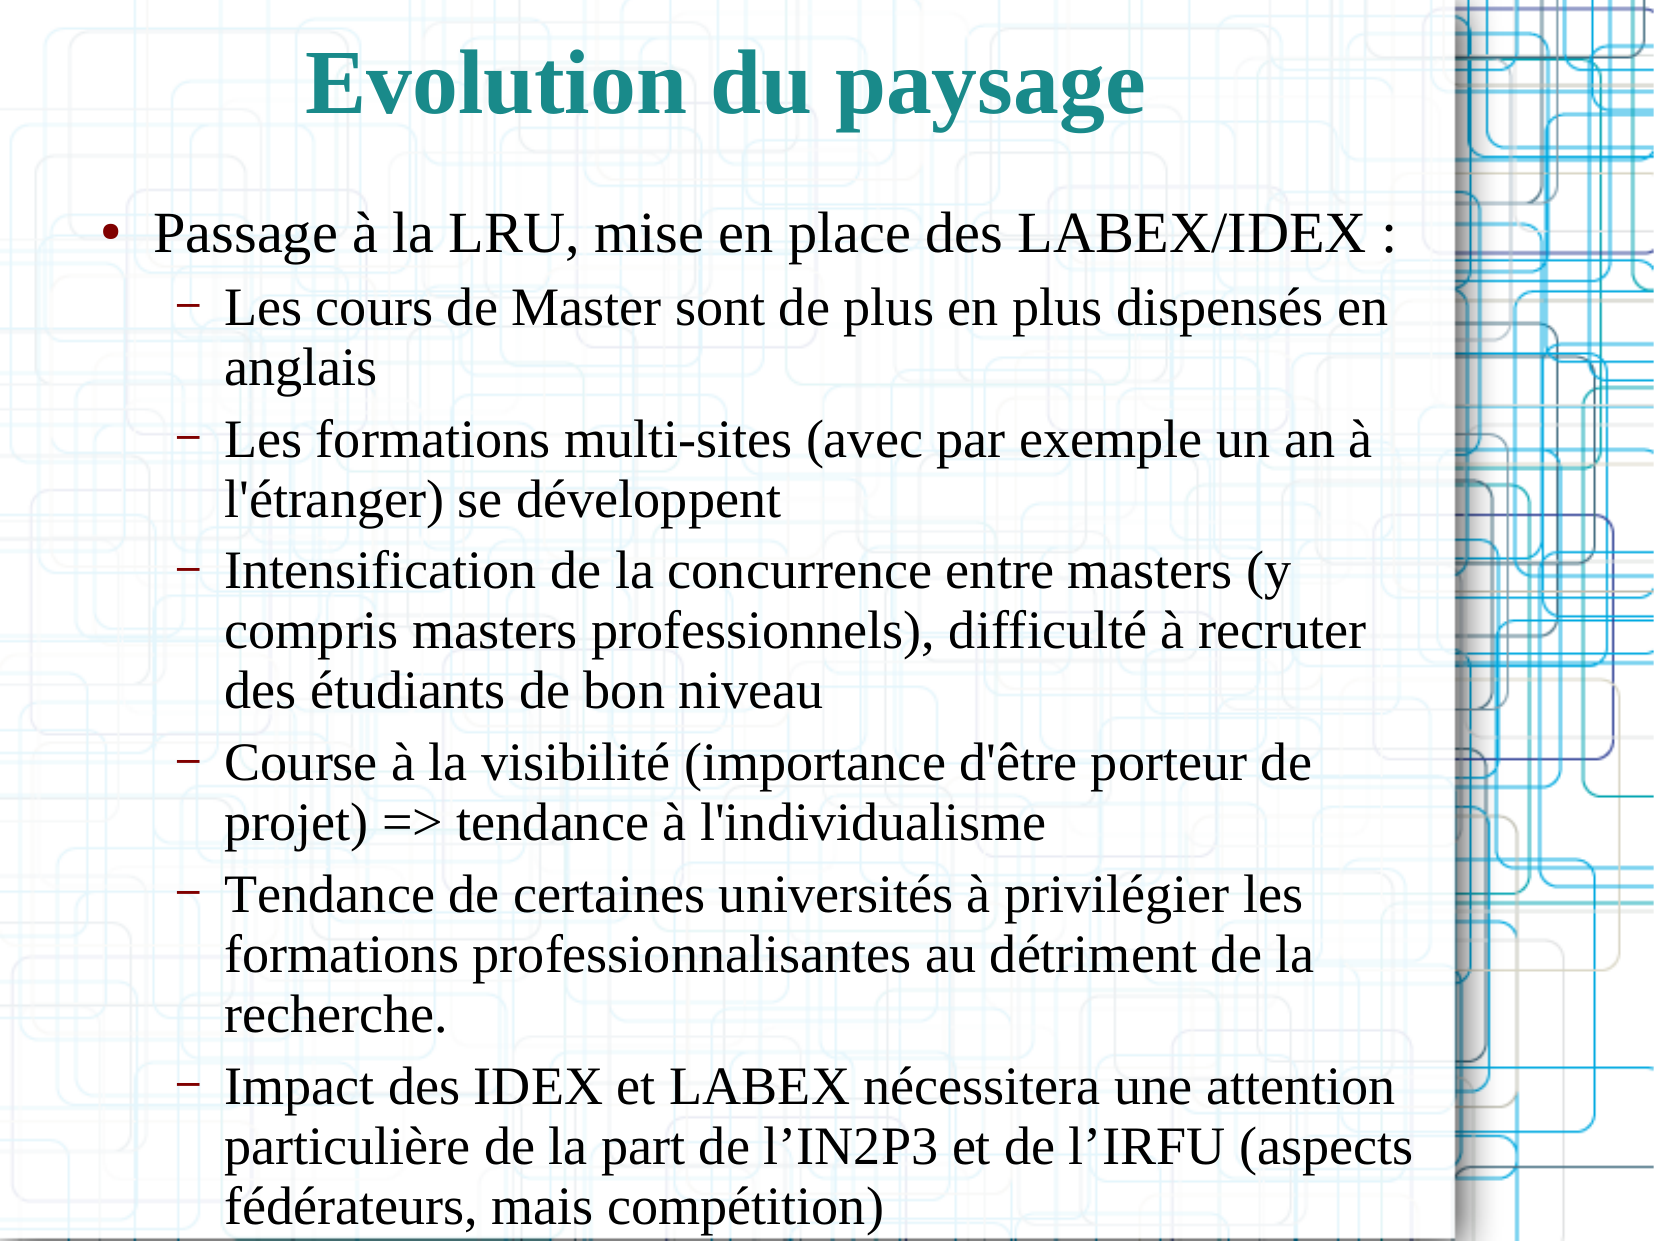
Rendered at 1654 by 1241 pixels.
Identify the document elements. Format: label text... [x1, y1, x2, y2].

title Evolution du paysage [0, 29, 1453, 136]
picture [0, 0, 1654, 1241]
list Passage à la LRU, mise en place des LABEX/IDEX : Les cours de Master sont de plus en plus dispensés en anglais Les formations multi-sites (avec par exemple un an à l'étranger) se développent Intensification de la concurrence entre masters (y compris masters professionnels), difficulté à recruter des étudiants de bon niveau Course à la visibilité (importance d'être porteur de projet) => tendance à l'individualisme Tendance de certaines universités à privilégier les formations professionnalisantes au détriment de la recherche. Impact des IDEX et LABEX nécessitera une attention particulière de la part de l’IN2P3 et de l’IRFU (aspects fédérateurs, mais compétition) [82, 200, 1418, 1237]
